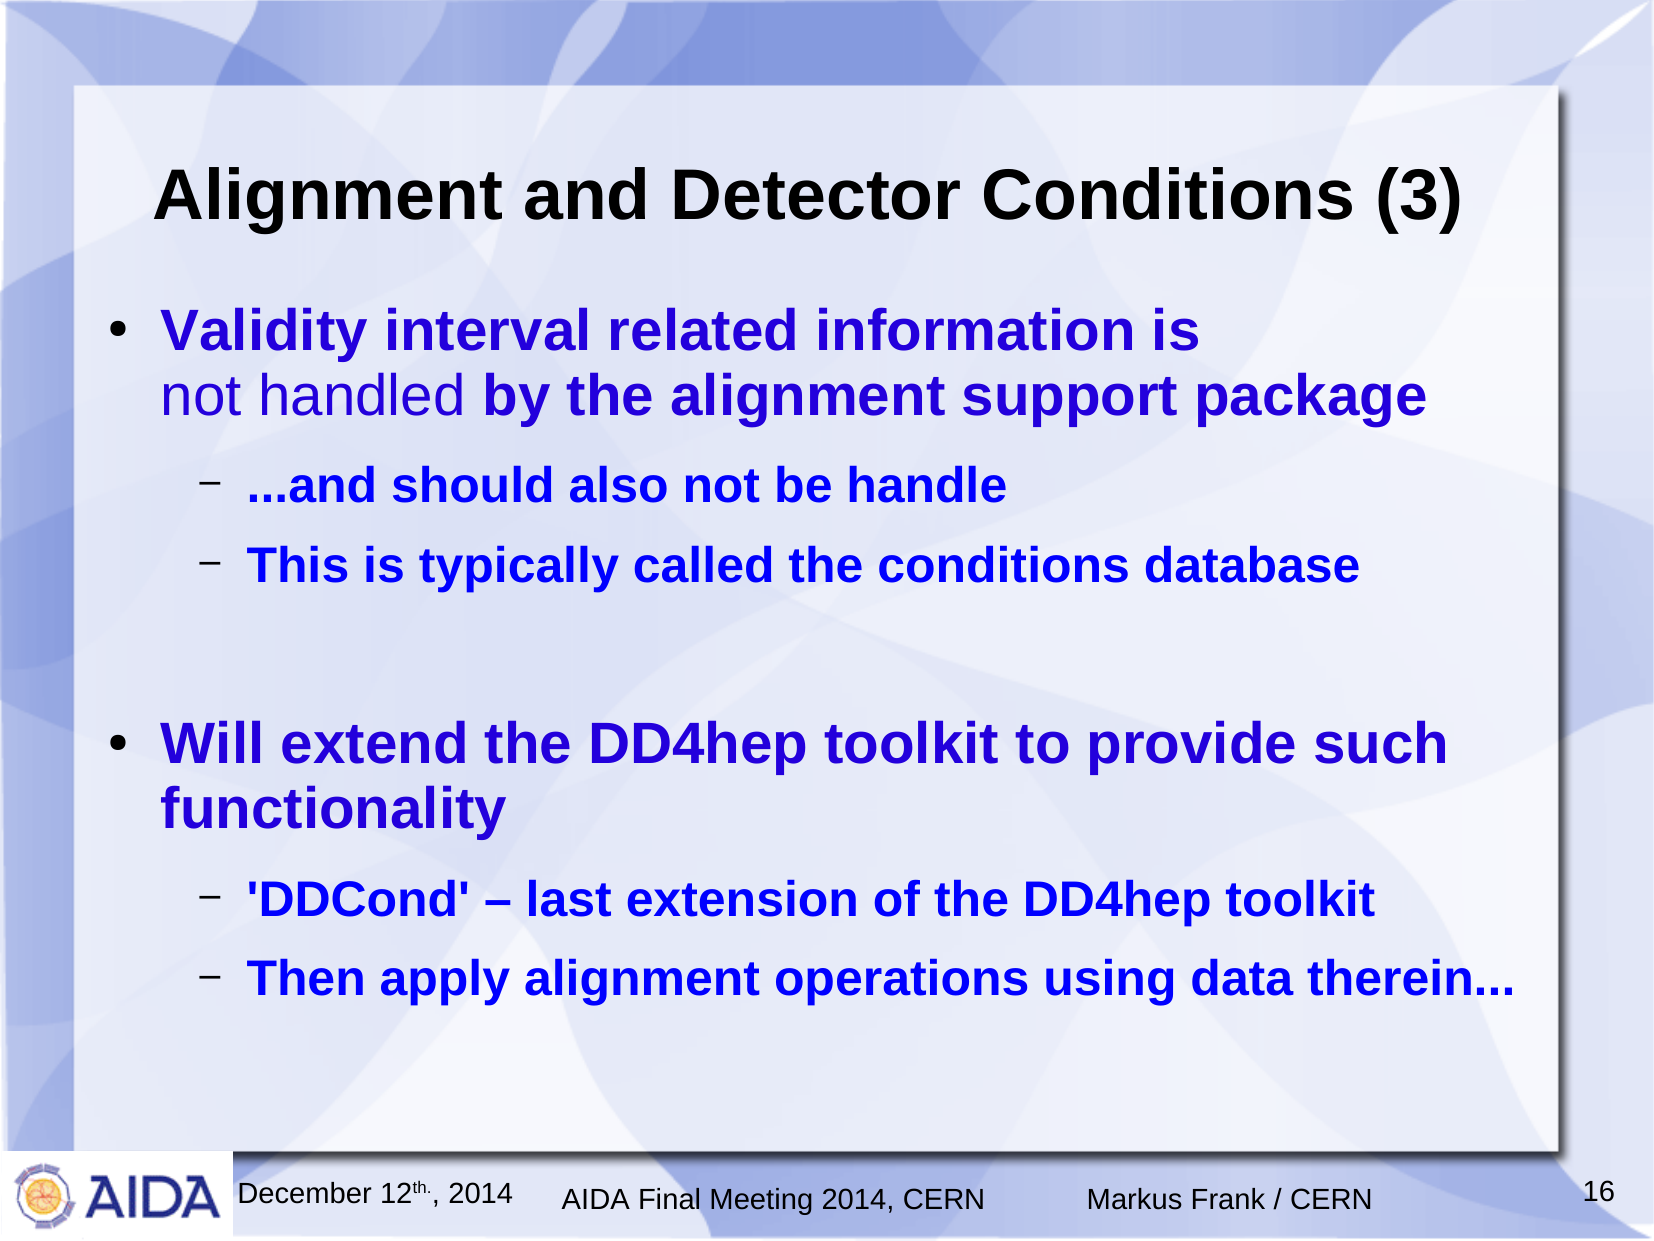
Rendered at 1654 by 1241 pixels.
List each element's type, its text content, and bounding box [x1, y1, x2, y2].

list Validity interval related information is not handled by the alignment support package ...and should also not be handle This is typically called the conditions database Will extend the DD4hep toolkit to provide such functionality 'DDCond' – last extension of the DD4hep toolkit Then apply alignment operations using data therein... [90, 297, 1546, 1018]
picture [0, 0, 1654, 1241]
title Alignment and Detector Conditions (3) [82, 90, 1536, 298]
